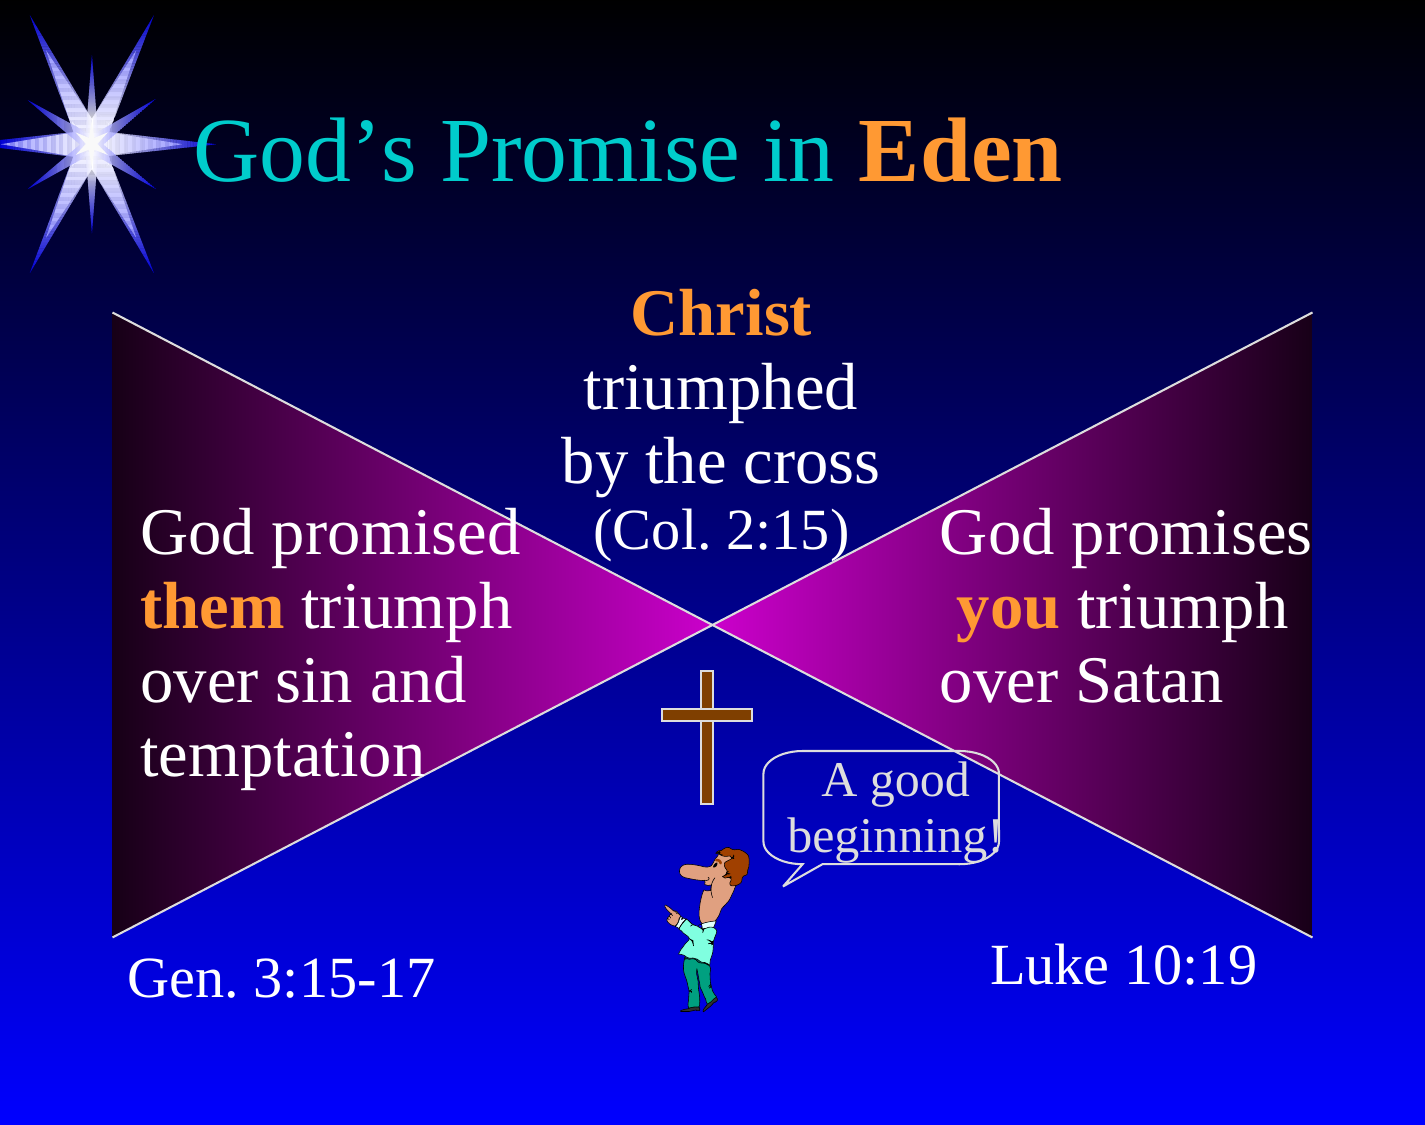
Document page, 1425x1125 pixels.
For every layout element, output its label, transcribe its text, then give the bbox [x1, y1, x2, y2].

text_box Luke 10:19 [974, 924, 1313, 1005]
text_box God promises you triumph over Satan [924, 487, 1338, 725]
text_box [112, 314, 443, 936]
text_box [661, 671, 753, 804]
text_box God promised them triumph over sin and temptation [125, 487, 576, 799]
text_box [576, 570, 708, 694]
chart [664, 846, 751, 1013]
text_box Christ triumphed by the cross (Col. 2:15) [530, 267, 913, 570]
text_box [717, 517, 1313, 924]
text_box A good beginning! [763, 751, 999, 887]
text_box [982, 314, 1313, 487]
text_box Gen. 3:15-17 [112, 937, 550, 1018]
title God’s Promise in Eden [178, 56, 1390, 244]
